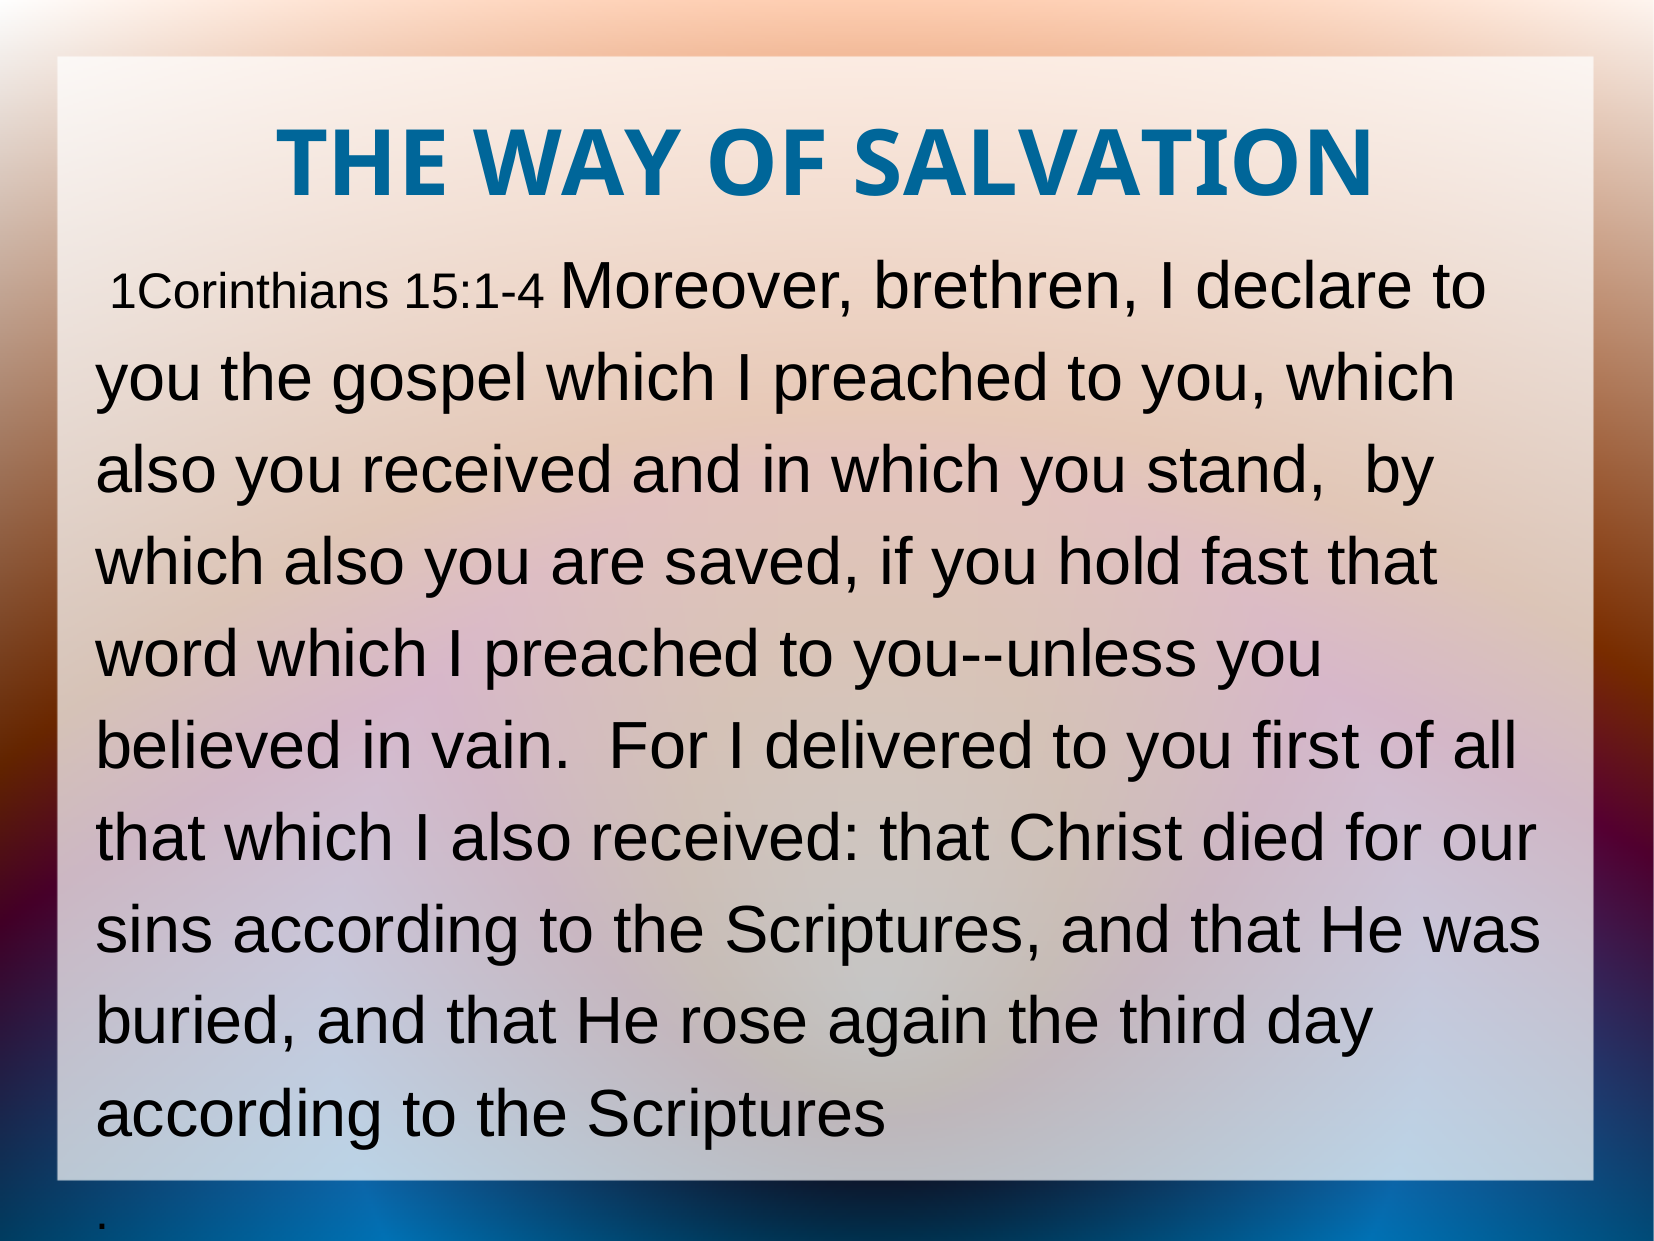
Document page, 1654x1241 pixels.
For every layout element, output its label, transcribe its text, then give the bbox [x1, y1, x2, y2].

text_box 1Corinthians 15:1-4 Moreover, brethren, I declare to you the gospel which I preached to you, which also you received and in which you stand, by which also you are saved, if you hold fast that word which I preached to you--unless you believed in vain. For I delivered to you first of all that which I also received: that Christ died for our sins according to the Scriptures, and that He was buried, and that He rose again the third day according to the Scriptures . [80, 222, 1597, 1241]
title THE WAY OF SALVATION [82, 103, 1571, 215]
